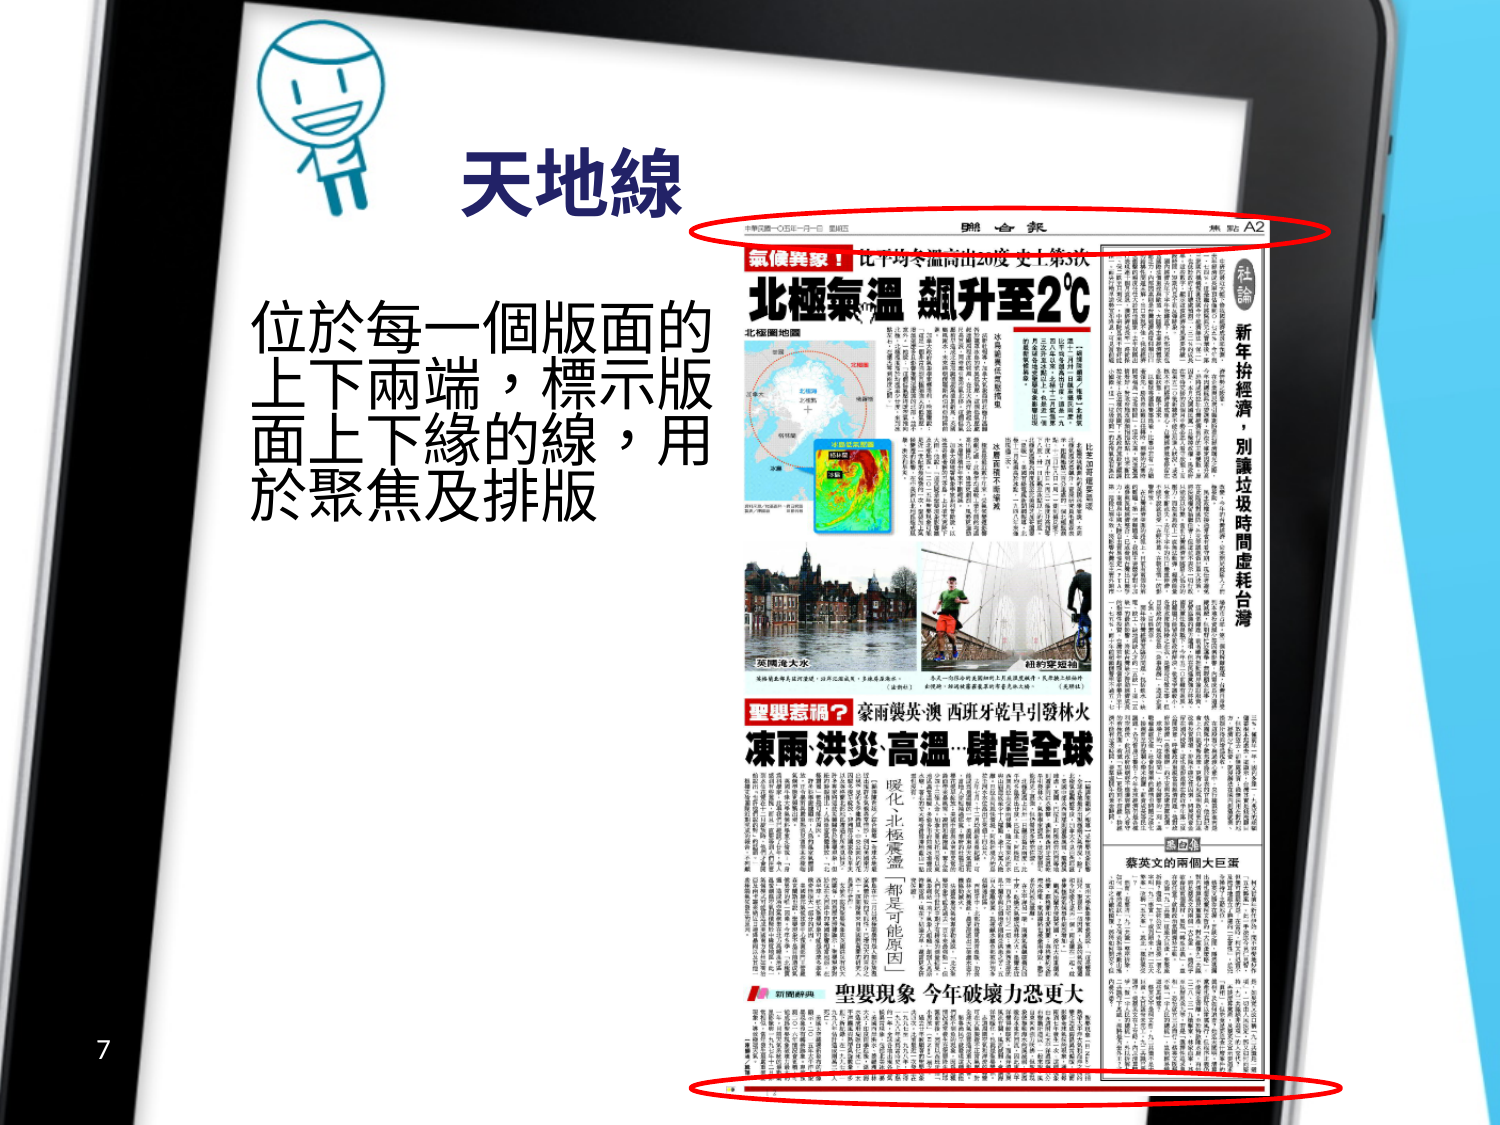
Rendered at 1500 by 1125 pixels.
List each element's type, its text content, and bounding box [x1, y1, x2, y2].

text_box 天地線 [776, 211, 1219, 219]
text_box 天地線 [445, 128, 1219, 234]
text_box 天地線 [695, 224, 726, 234]
slide_number <編號> [80, 1023, 431, 1102]
text_box 位於每一個版面的上下兩端，標示版面上下緣的線，用於聚焦及排版 [234, 297, 726, 537]
picture [0, 0, 1500, 1125]
